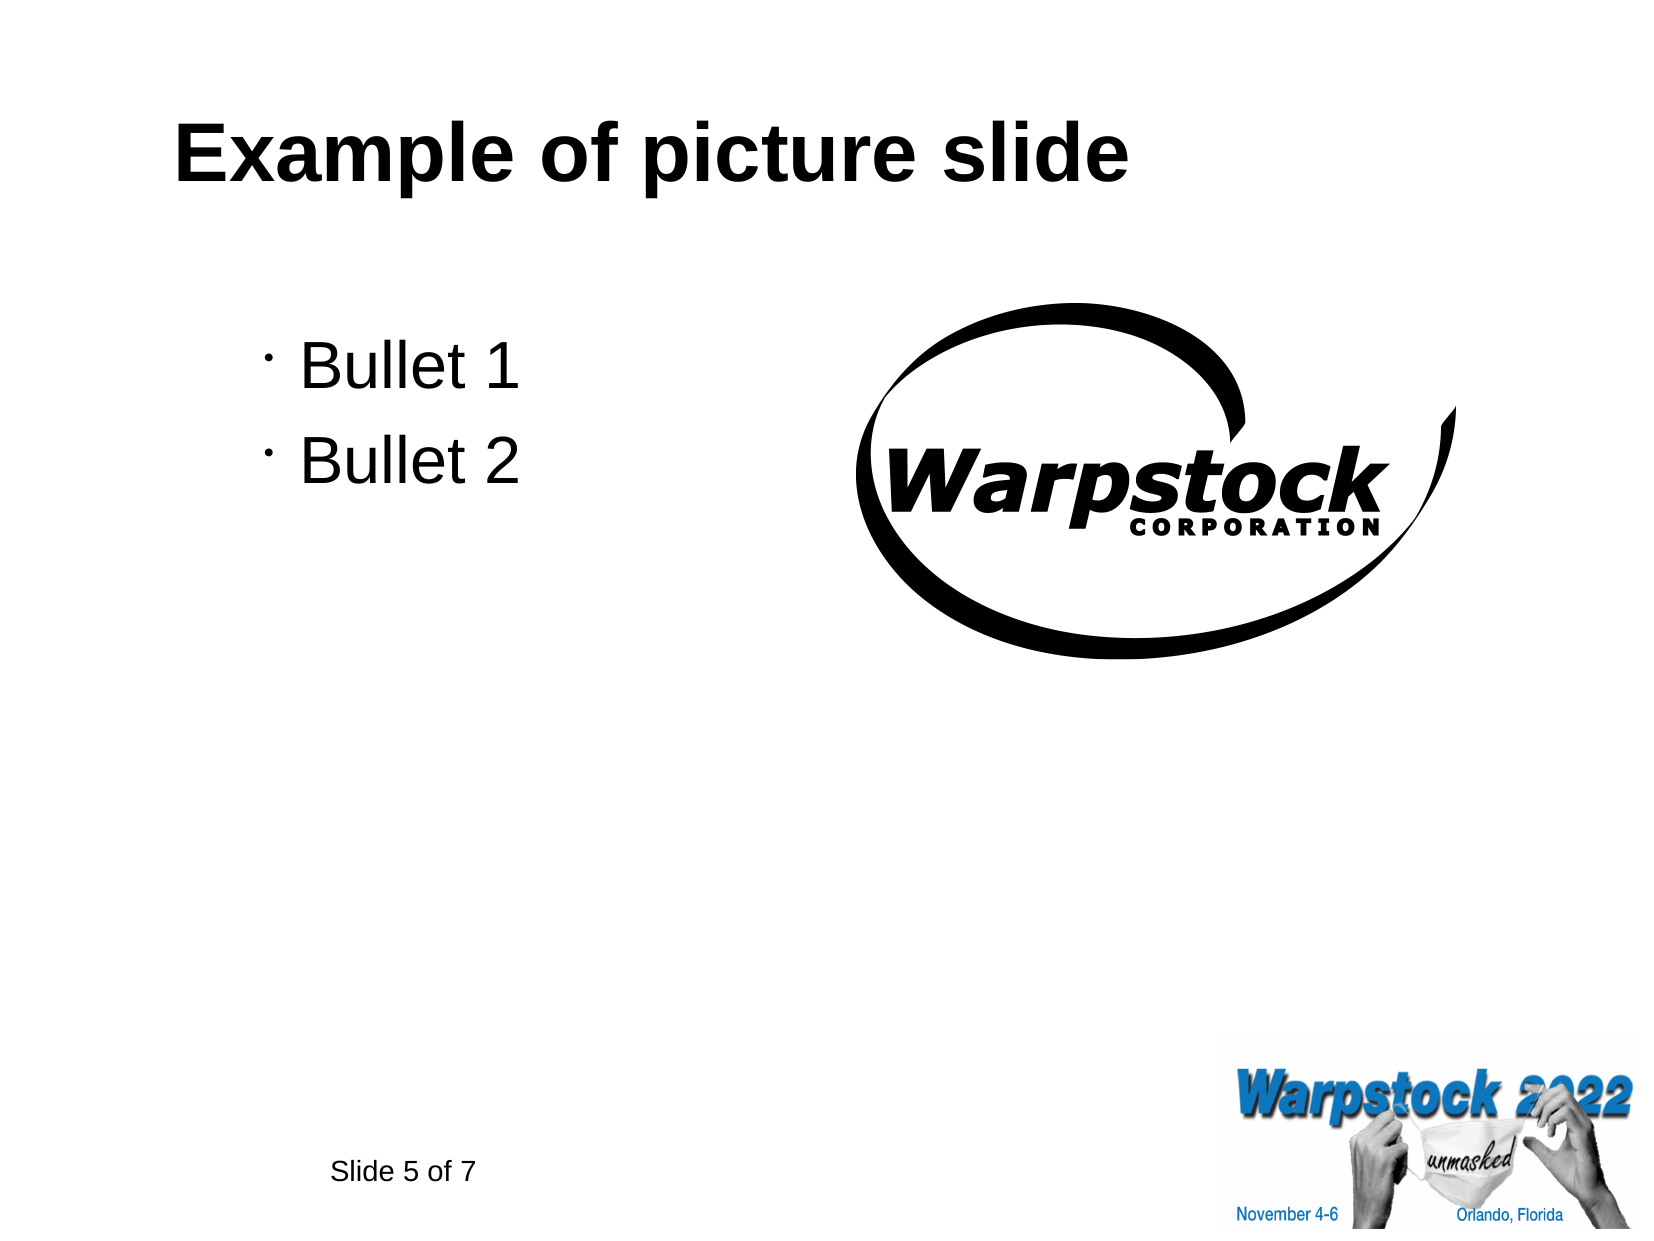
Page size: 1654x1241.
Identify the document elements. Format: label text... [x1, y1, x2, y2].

text_box Bullet 1 Bullet 2 [173, 314, 765, 924]
picture [1222, 1033, 1639, 1229]
title Example of picture slide [173, 49, 1420, 257]
picture [856, 295, 1456, 667]
